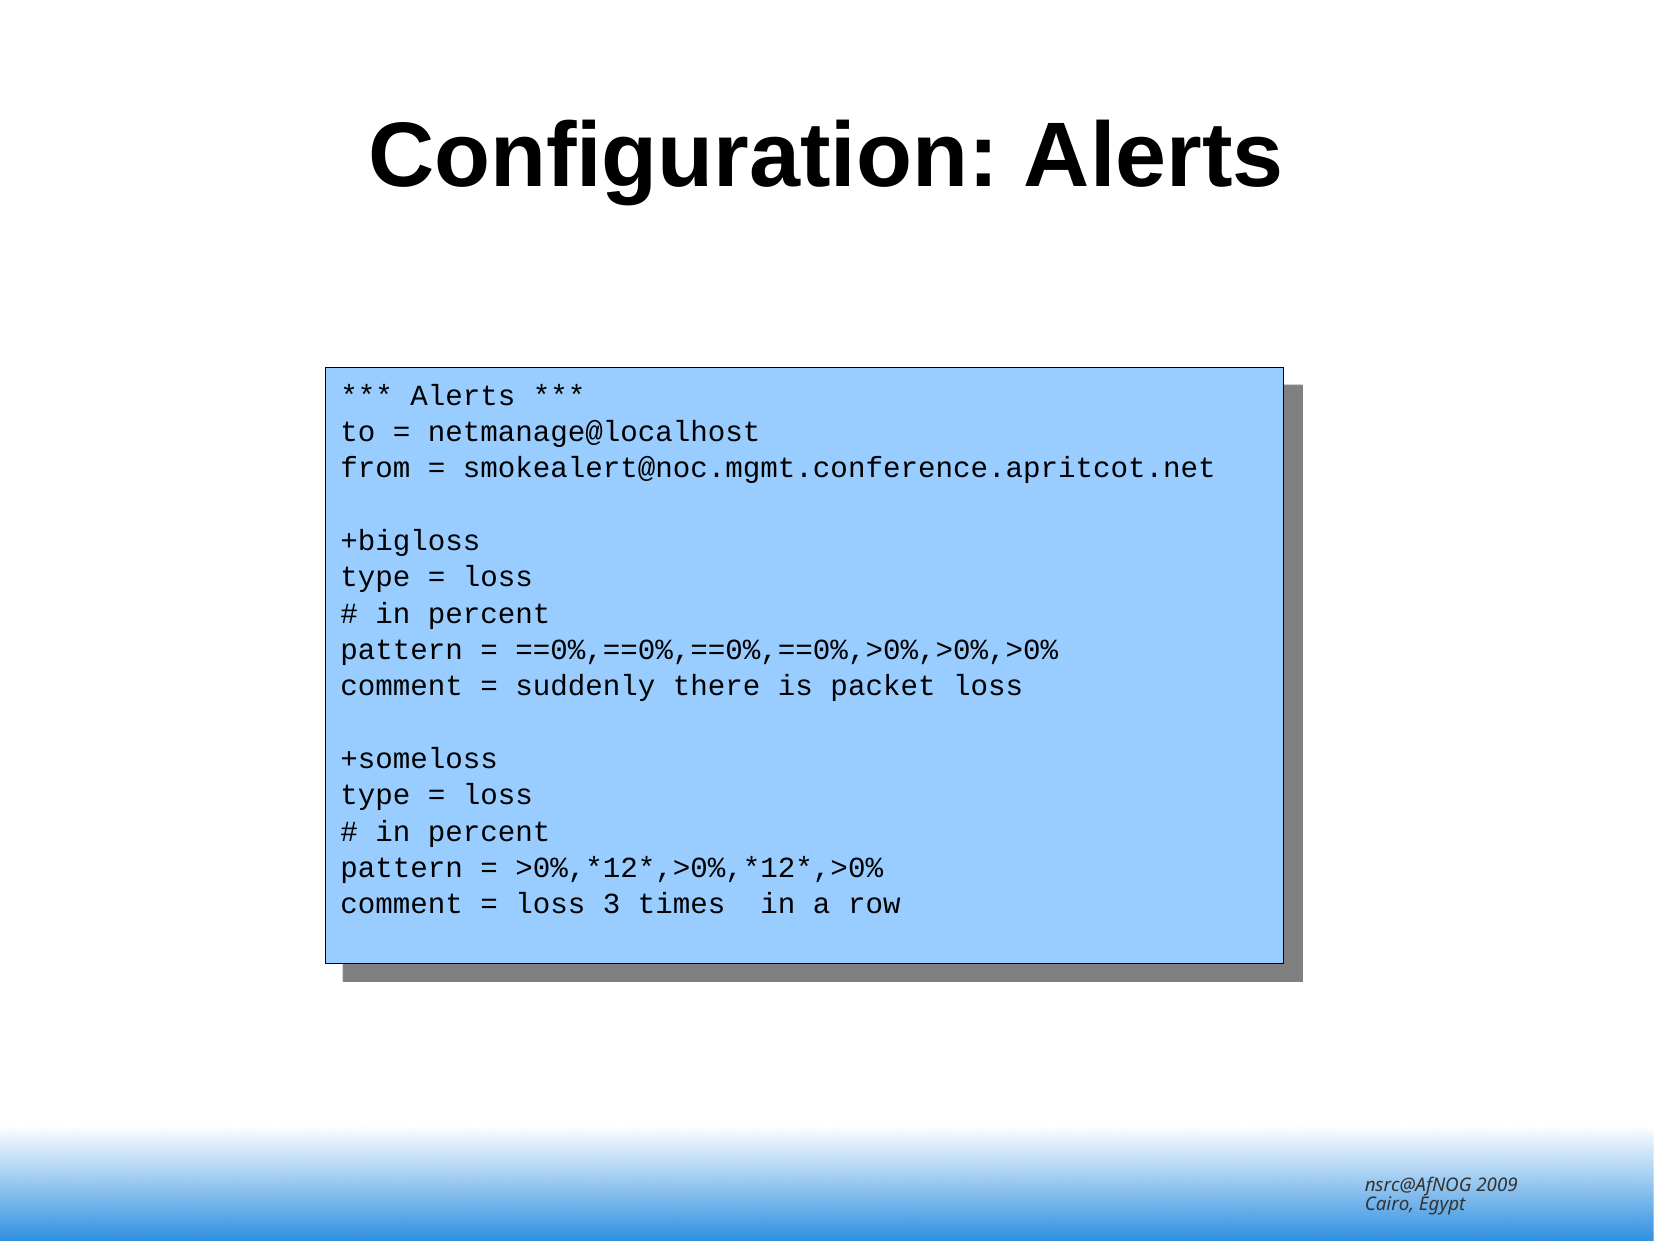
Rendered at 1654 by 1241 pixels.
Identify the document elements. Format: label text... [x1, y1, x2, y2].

title Configuration: Alerts [82, 49, 1571, 257]
picture [0, 1124, 1654, 1241]
text_box *** Alerts *** to = netmanage@localhost from = smokealert@noc.mgmt.conference.apritcot.net +bigloss type = loss # in percent pattern = ==0%,==0%,==0%,==0%,>0%,>0%,>0% comment = suddenly there is packet loss +someloss type = loss # in percent pattern = >0%,*12*,>0%,*12*,>0% comment = loss 3 times in a row [325, 367, 1284, 964]
